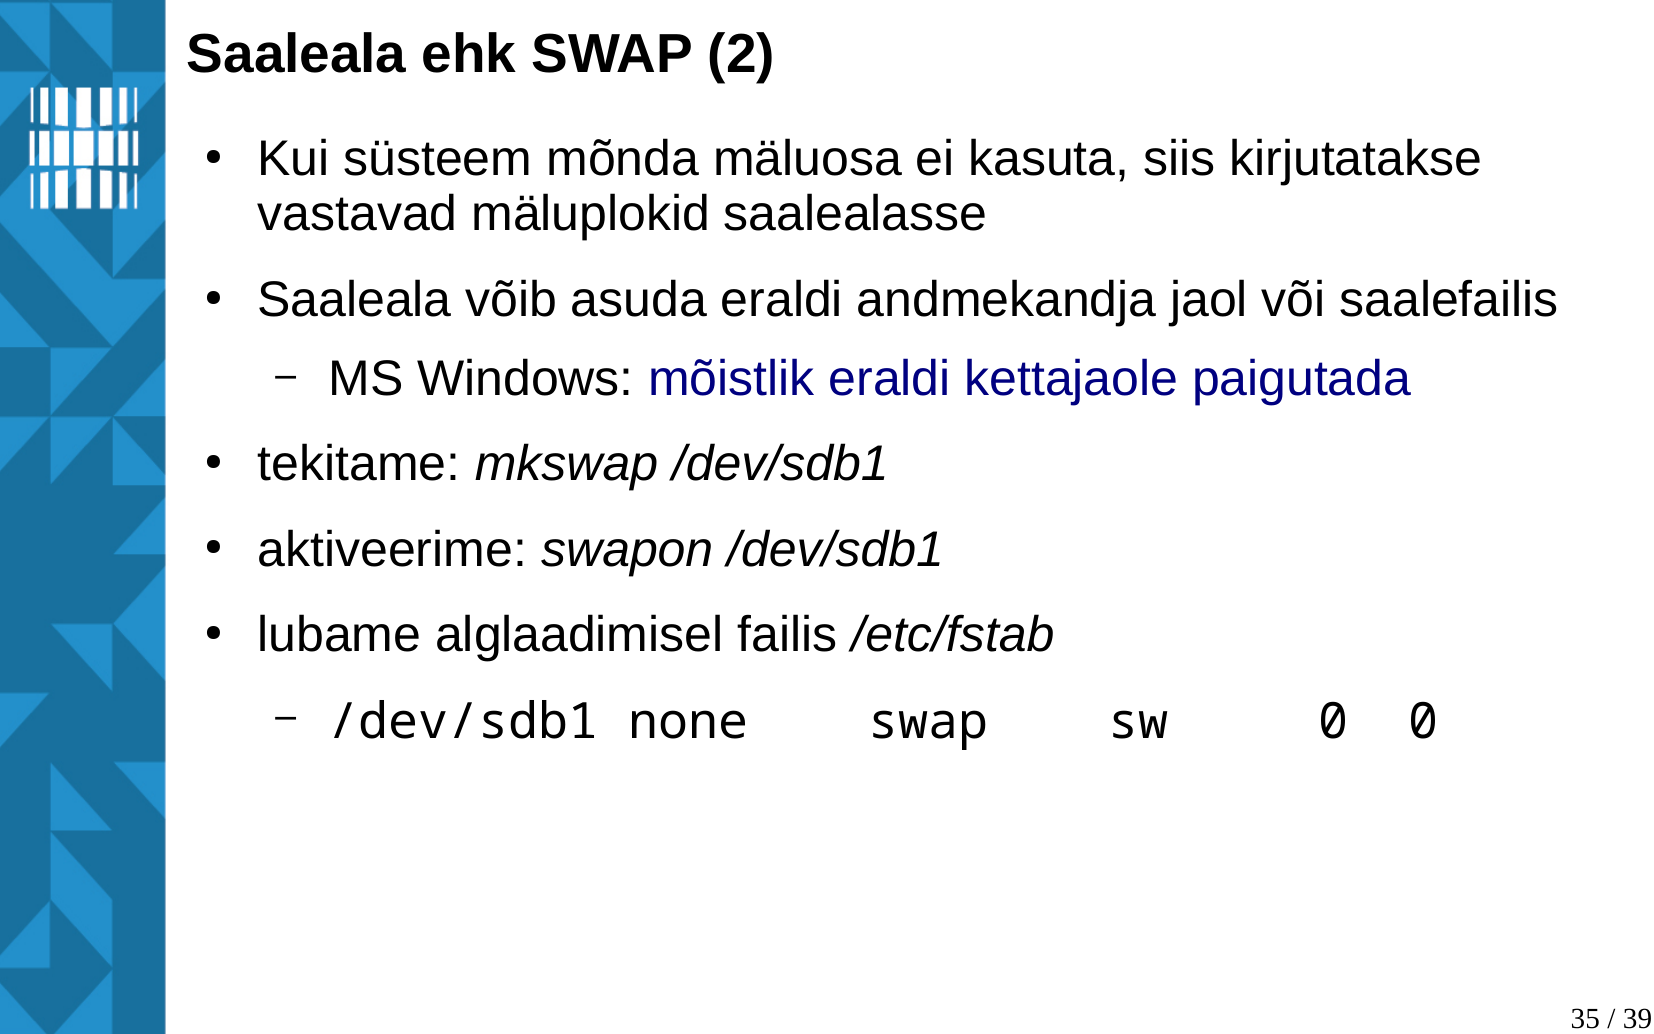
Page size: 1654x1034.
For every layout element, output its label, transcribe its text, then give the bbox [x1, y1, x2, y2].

list Kui süsteem mõnda mäluosa ei kasuta, siis kirjutatakse vastavad mäluplokid saalealasse Saaleala võib asuda eraldi andmekandja jaol või saalefailis MS Windows: mõistlik eraldi kettajaole paigutada tekitame: mkswap /dev/sdb1 aktiveerime: swapon /dev/sdb1 lubame alglaadimisel failis /etc/fstab /dev/sdb1 none swap sw 0 0 [186, 129, 1625, 997]
title Saaleala ehk SWAP (2) [186, 1, 1589, 105]
